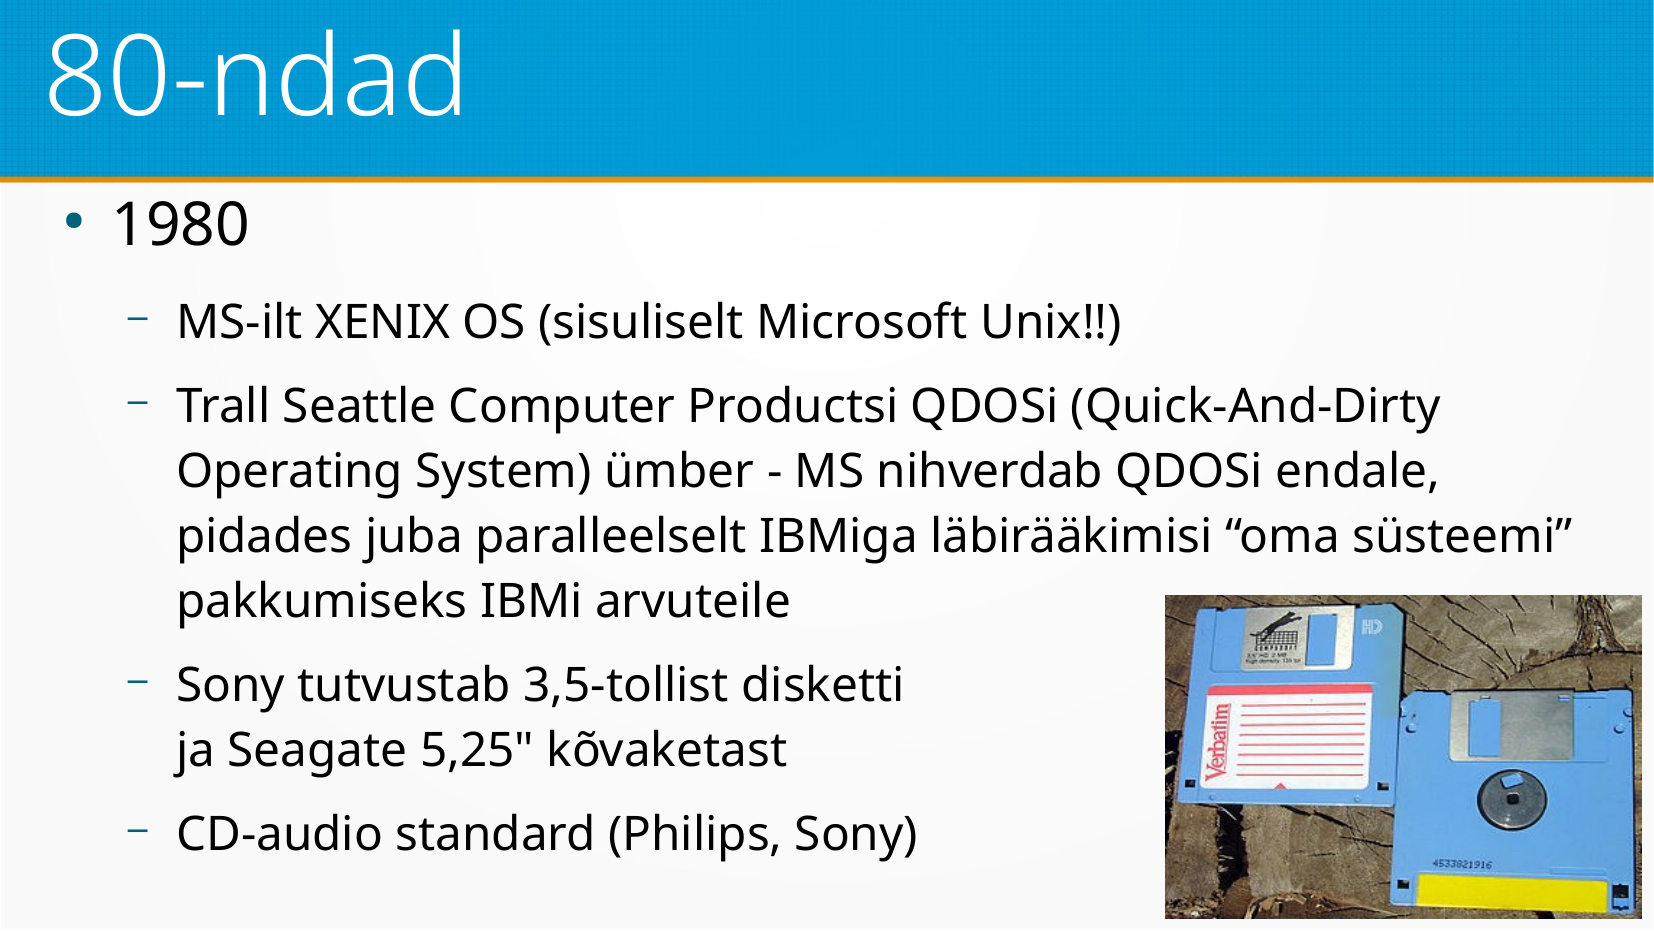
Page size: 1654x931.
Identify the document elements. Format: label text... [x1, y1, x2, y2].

list 1980 MS-ilt XENIX OS (sisuliselt Microsoft Unix!!) Trall Seattle Computer Productsi QDOSi (Quick-And-Dirty Operating System) ümber - MS nihverdab QDOSi endale, pidades juba paralleelselt IBMiga läbirääkimisi “oma süsteemi” pakkumiseks IBMi arvuteile Sony tutvustab 3,5-tollist disketti ja Seagate 5,25" kõvaketast CD-audio standard (Philips, Sony) [47, 180, 1607, 870]
title 80-ndad [43, 0, 1619, 149]
picture [0, 175, 1654, 931]
